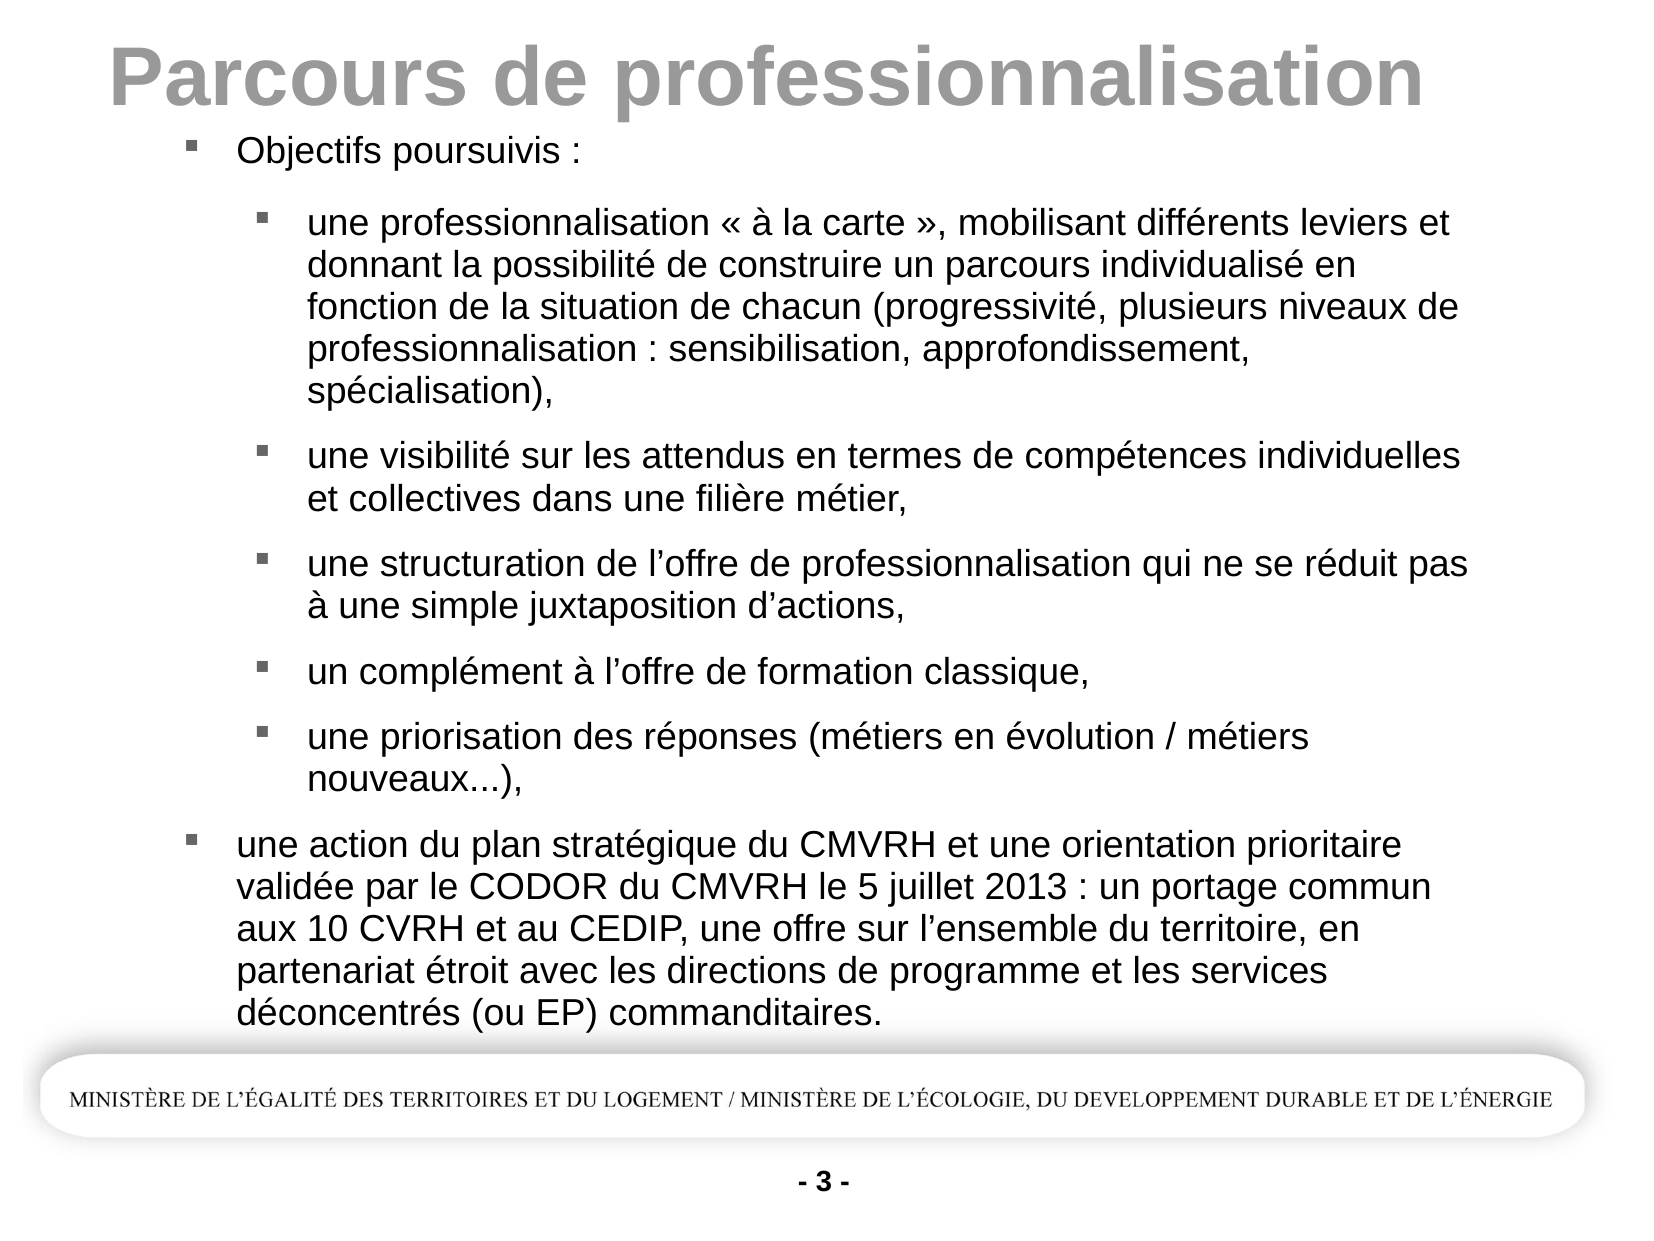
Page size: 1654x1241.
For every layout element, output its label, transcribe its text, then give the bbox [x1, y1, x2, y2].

title Parcours de professionnalisation [82, 23, 1453, 130]
list Objectifs poursuivis : une professionnalisation « à la carte », mobilisant différents leviers et donnant la possibilité de construire un parcours individualisé en fonction de la situation de chacun (progressivité, plusieurs niveaux de professionnalisation : sensibilisation, approfondissement, spécialisation), une visibilité sur les attendus en termes de compétences individuelles et collectives dans une filière métier, une structuration de l’offre de professionnalisation qui ne se réduit pas à une simple juxtaposition d’actions, un complément à l’offre de formation classique, une priorisation des réponses (métiers en évolution / métiers nouveaux...), une action du plan stratégique du CMVRH et une orientation prioritaire validée par le CODOR du CMVRH le 5 juillet 2013 : un portage commun aux 10 CVRH et au CEDIP, une offre sur l’ensemble du territoire, en partenariat étroit avec les directions de programme et les services déconcentrés (ou EP) commanditaires. [165, 129, 1495, 1087]
picture [23, 1014, 1612, 1159]
